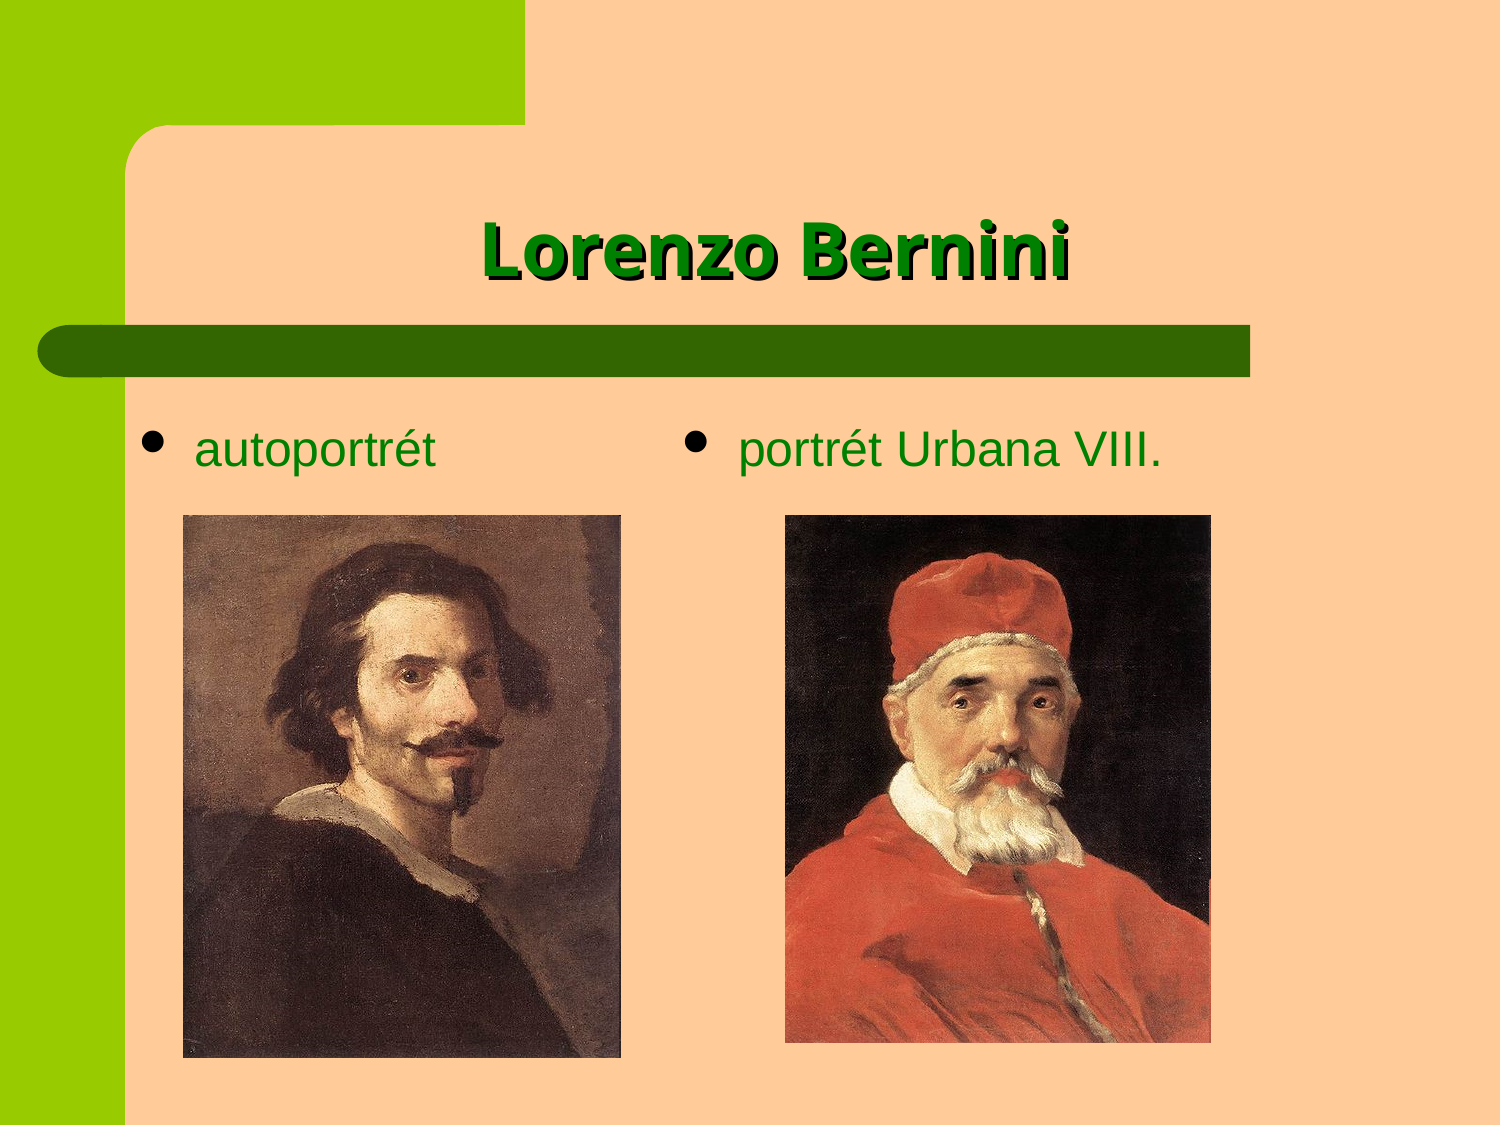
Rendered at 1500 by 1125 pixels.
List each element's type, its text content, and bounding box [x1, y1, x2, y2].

title Lorenzo Bernini [136, 136, 1414, 301]
picture [183, 515, 621, 1058]
list portrét Urbana VIII. [743, 408, 1286, 1020]
picture [785, 515, 1211, 1043]
list autoportrét [123, 408, 743, 1020]
